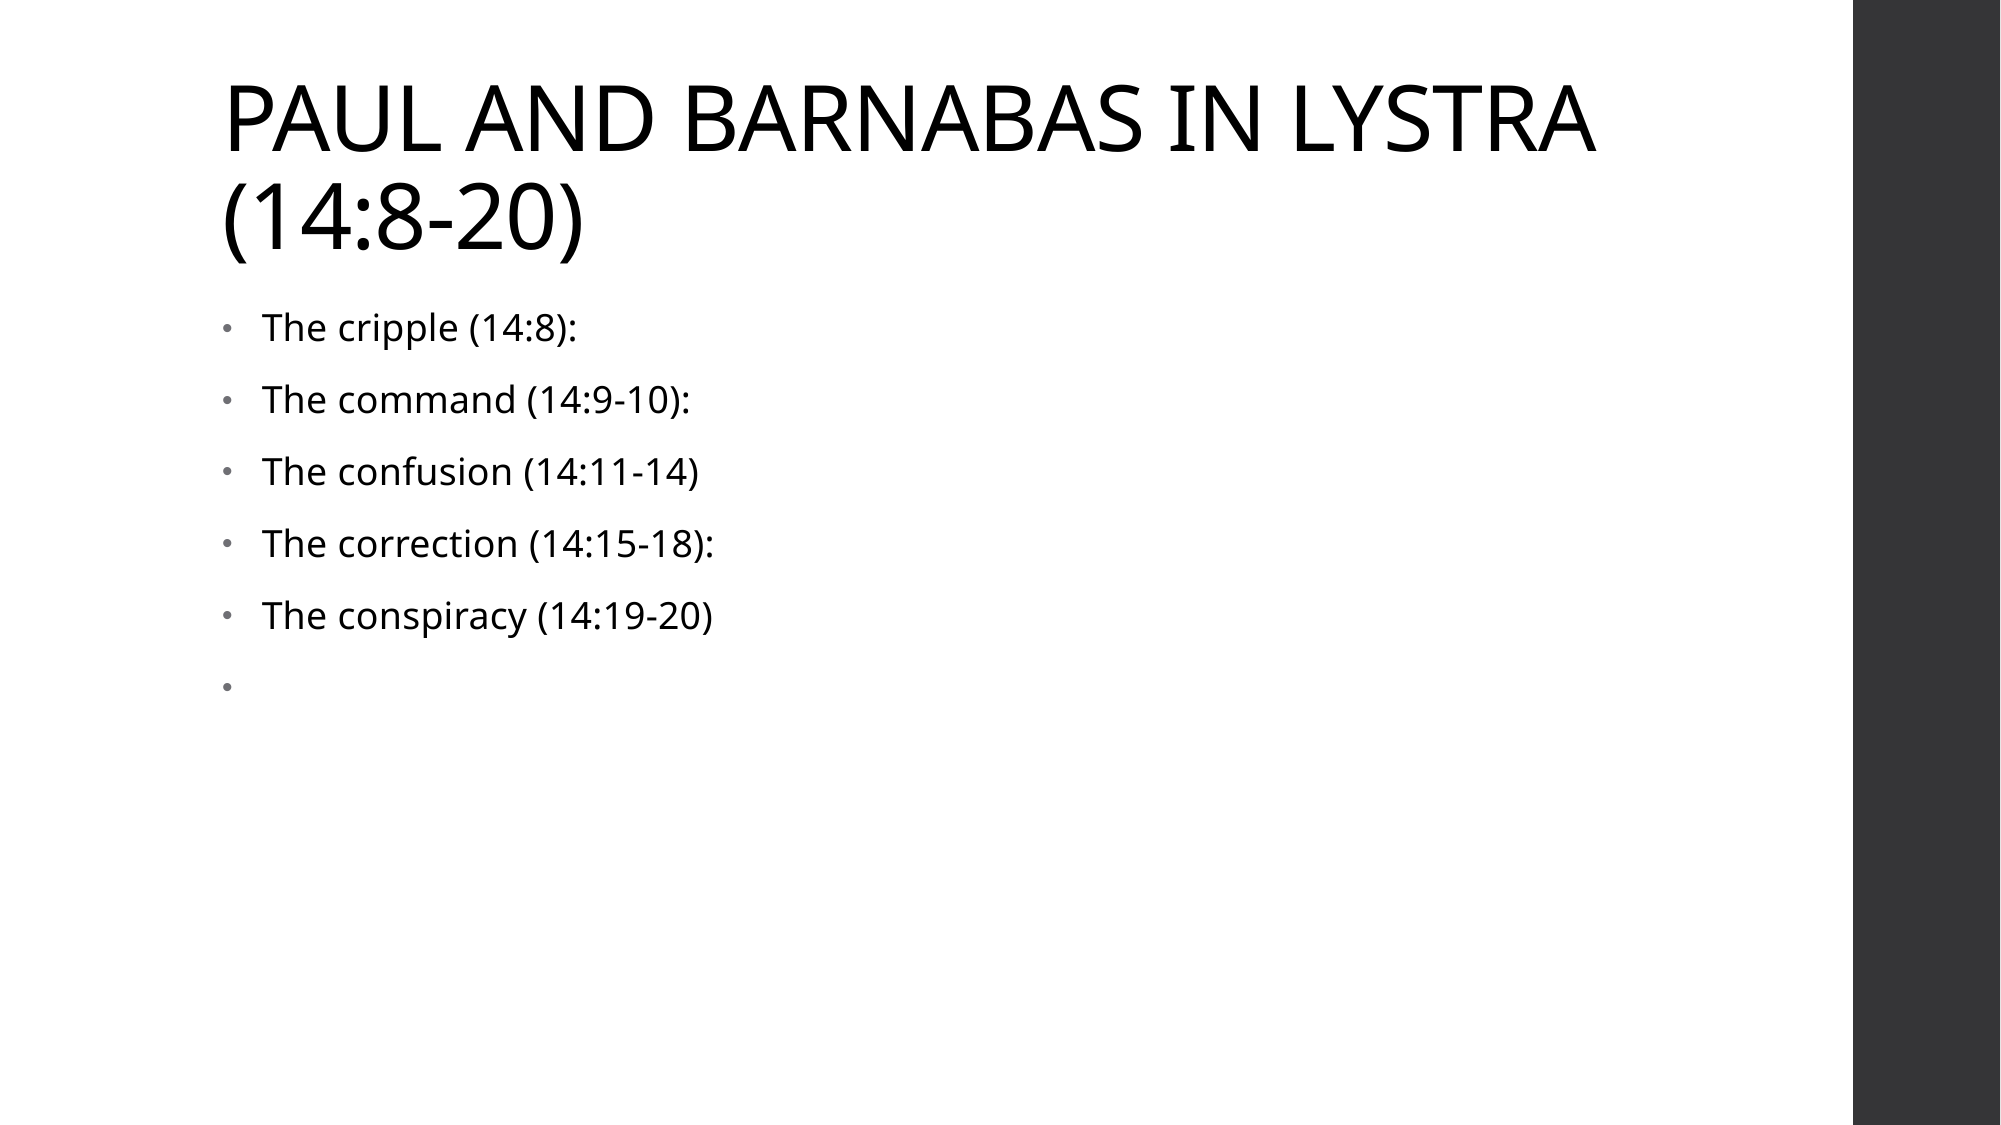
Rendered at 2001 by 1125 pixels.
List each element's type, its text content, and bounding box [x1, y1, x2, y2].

title PAUL AND BARNABAS IN LYSTRA (14:8-20) [206, 60, 1797, 278]
list The cripple (14:8): The command (14:9-10): The confusion (14:11-14) The correction (14:15-18): The conspiracy (14:19-20) [206, 299, 1617, 1014]
